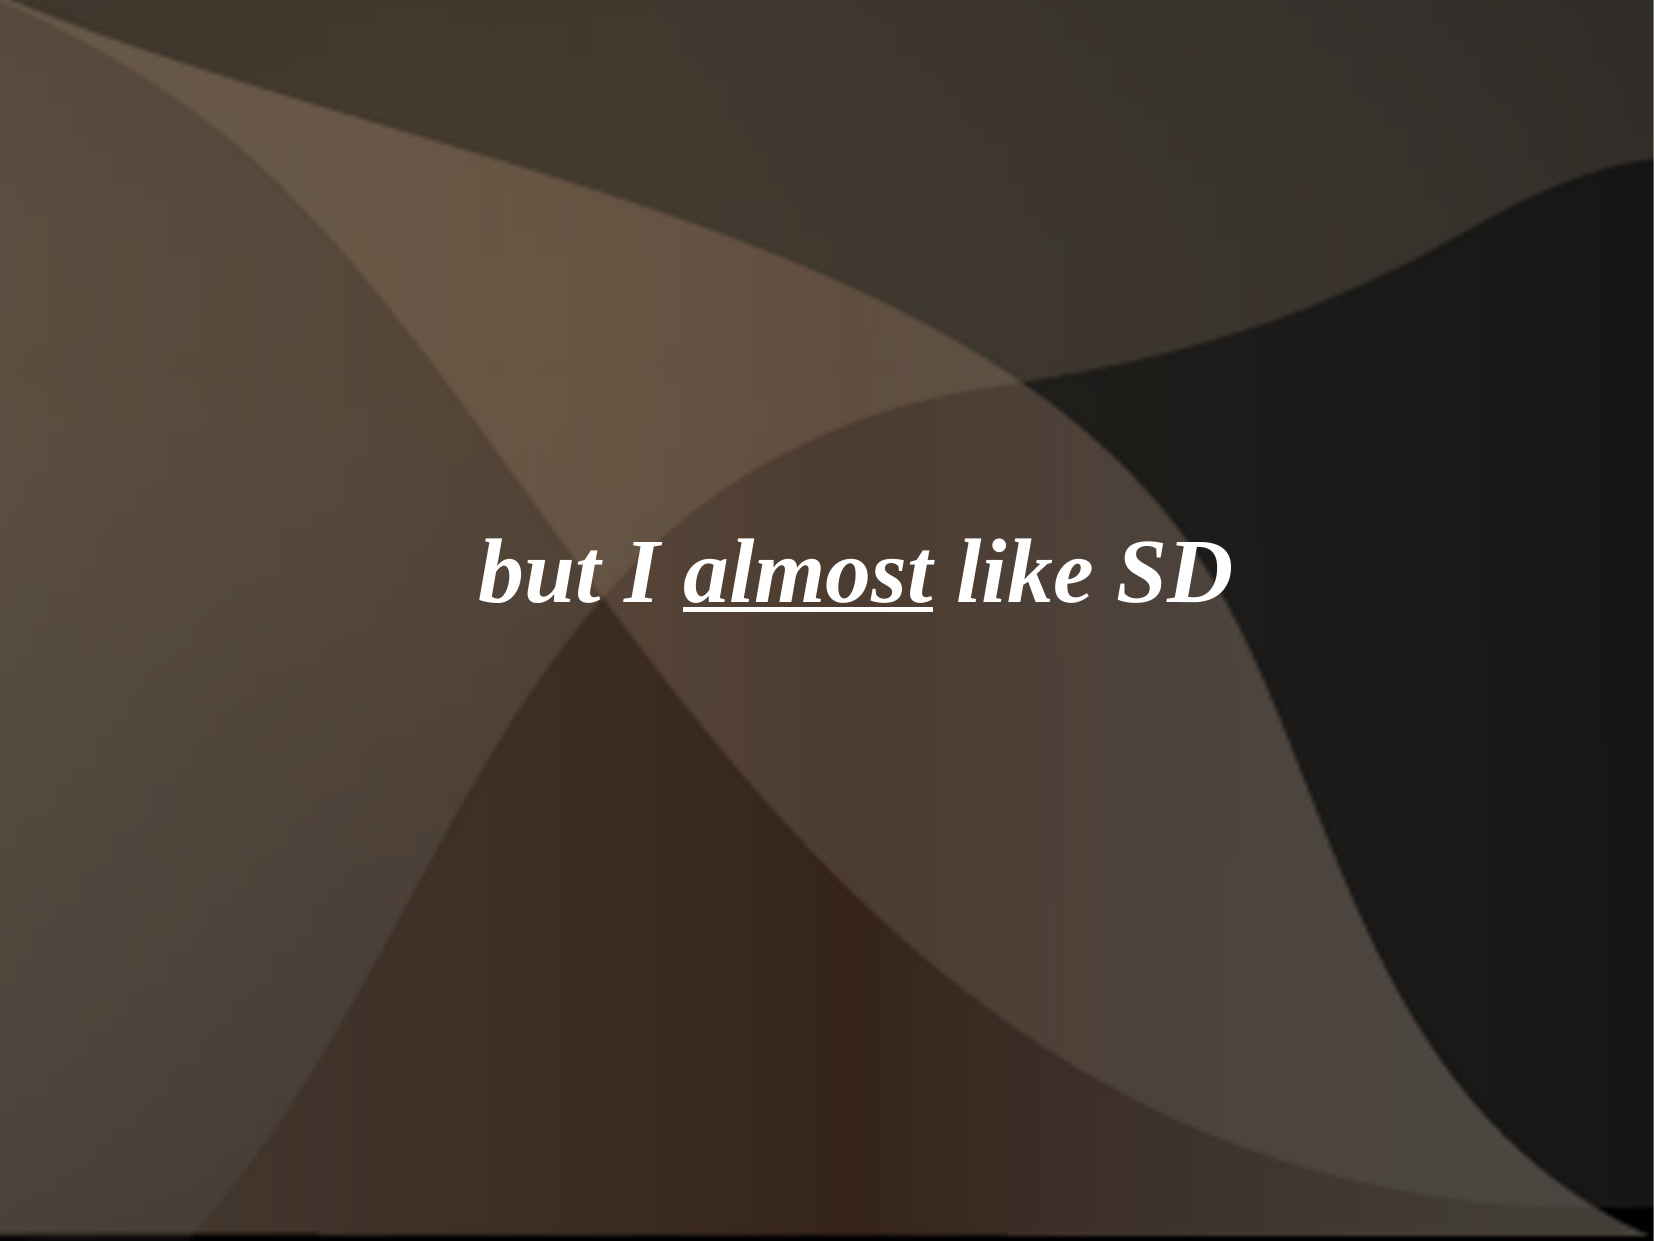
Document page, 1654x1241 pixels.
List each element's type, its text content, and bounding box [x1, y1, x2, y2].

title but I almost like SD [112, 467, 1601, 676]
picture [0, 0, 1654, 1241]
